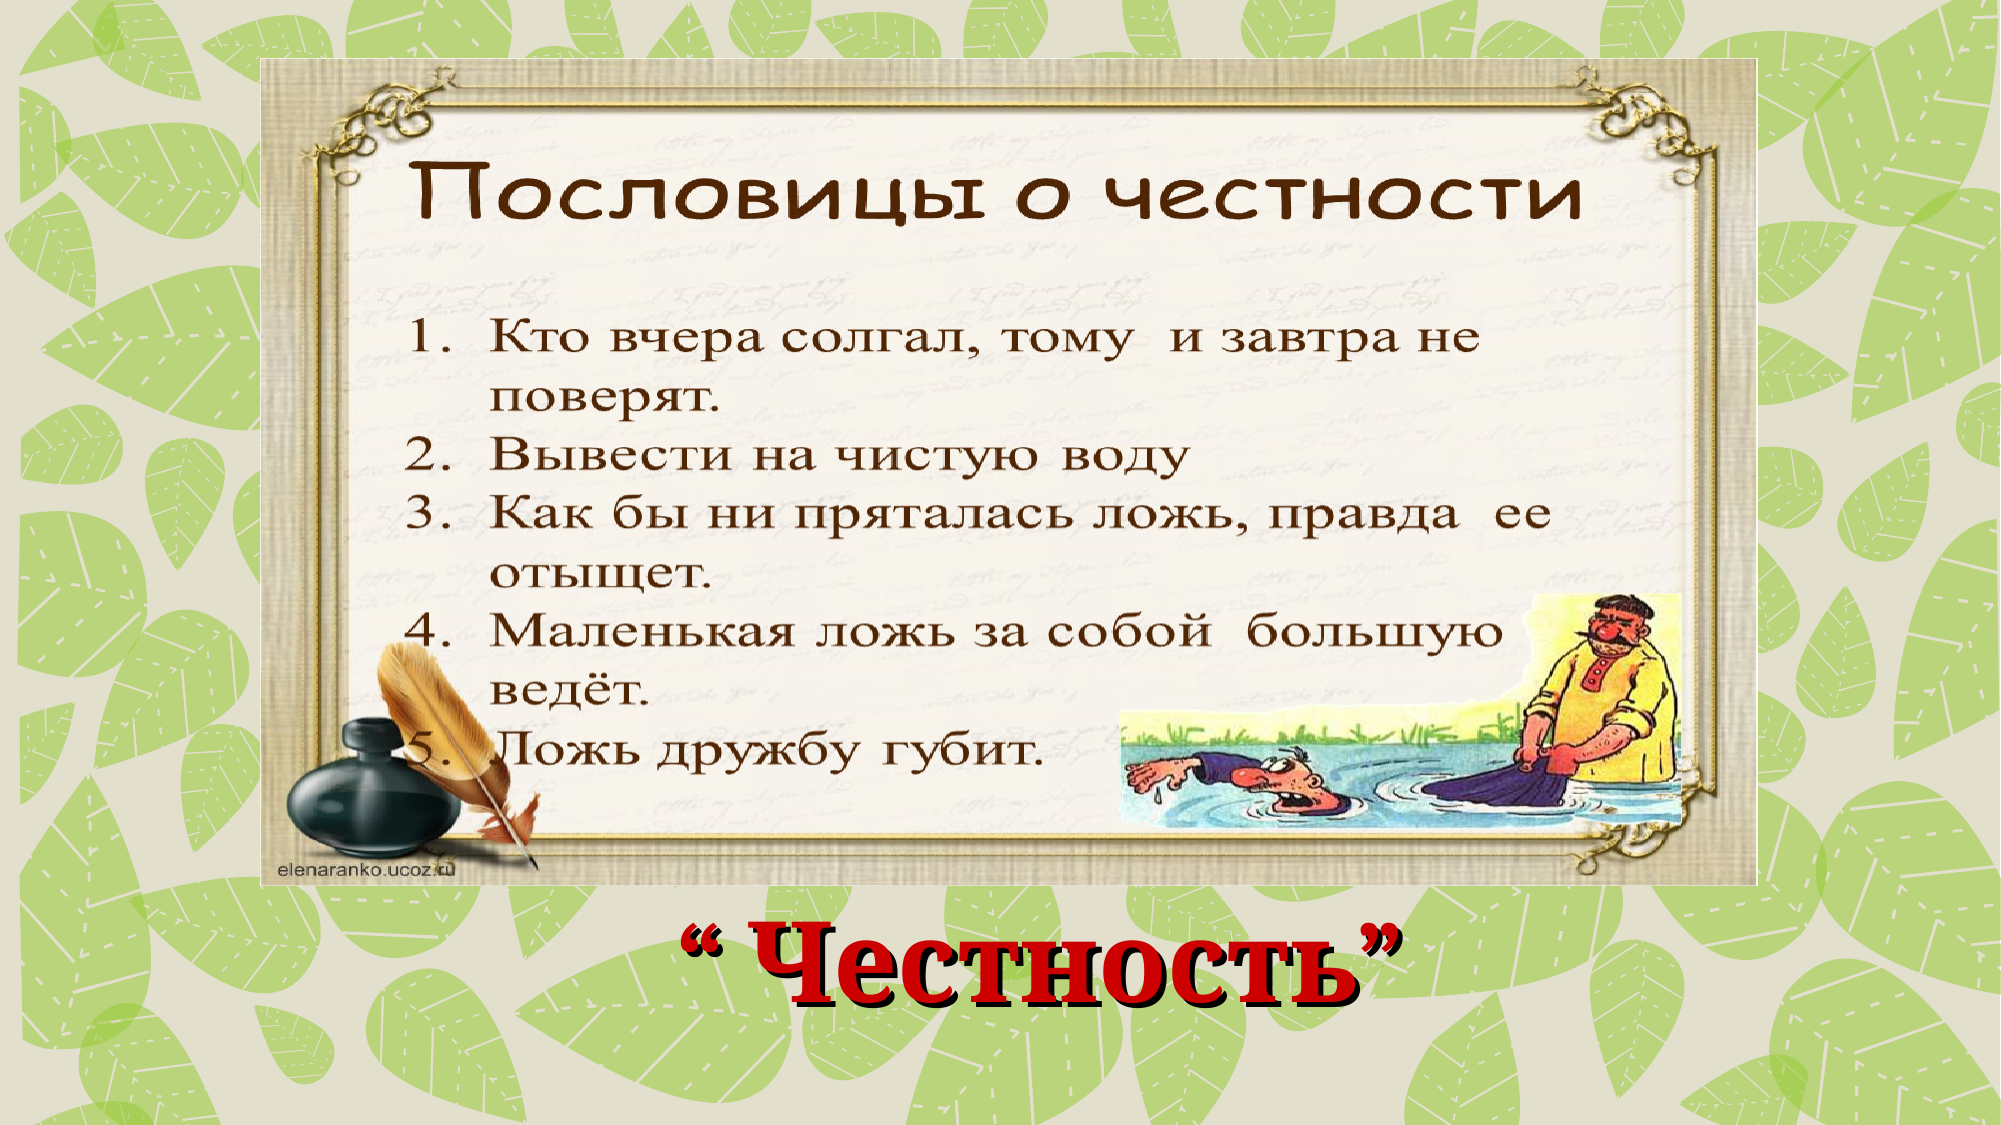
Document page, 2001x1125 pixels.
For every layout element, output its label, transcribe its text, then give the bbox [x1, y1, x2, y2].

title [249, 324, 260, 754]
subtitle [249, 787, 1750, 975]
picture [260, 58, 1758, 886]
text_box “ Честность” [460, 909, 1524, 1087]
